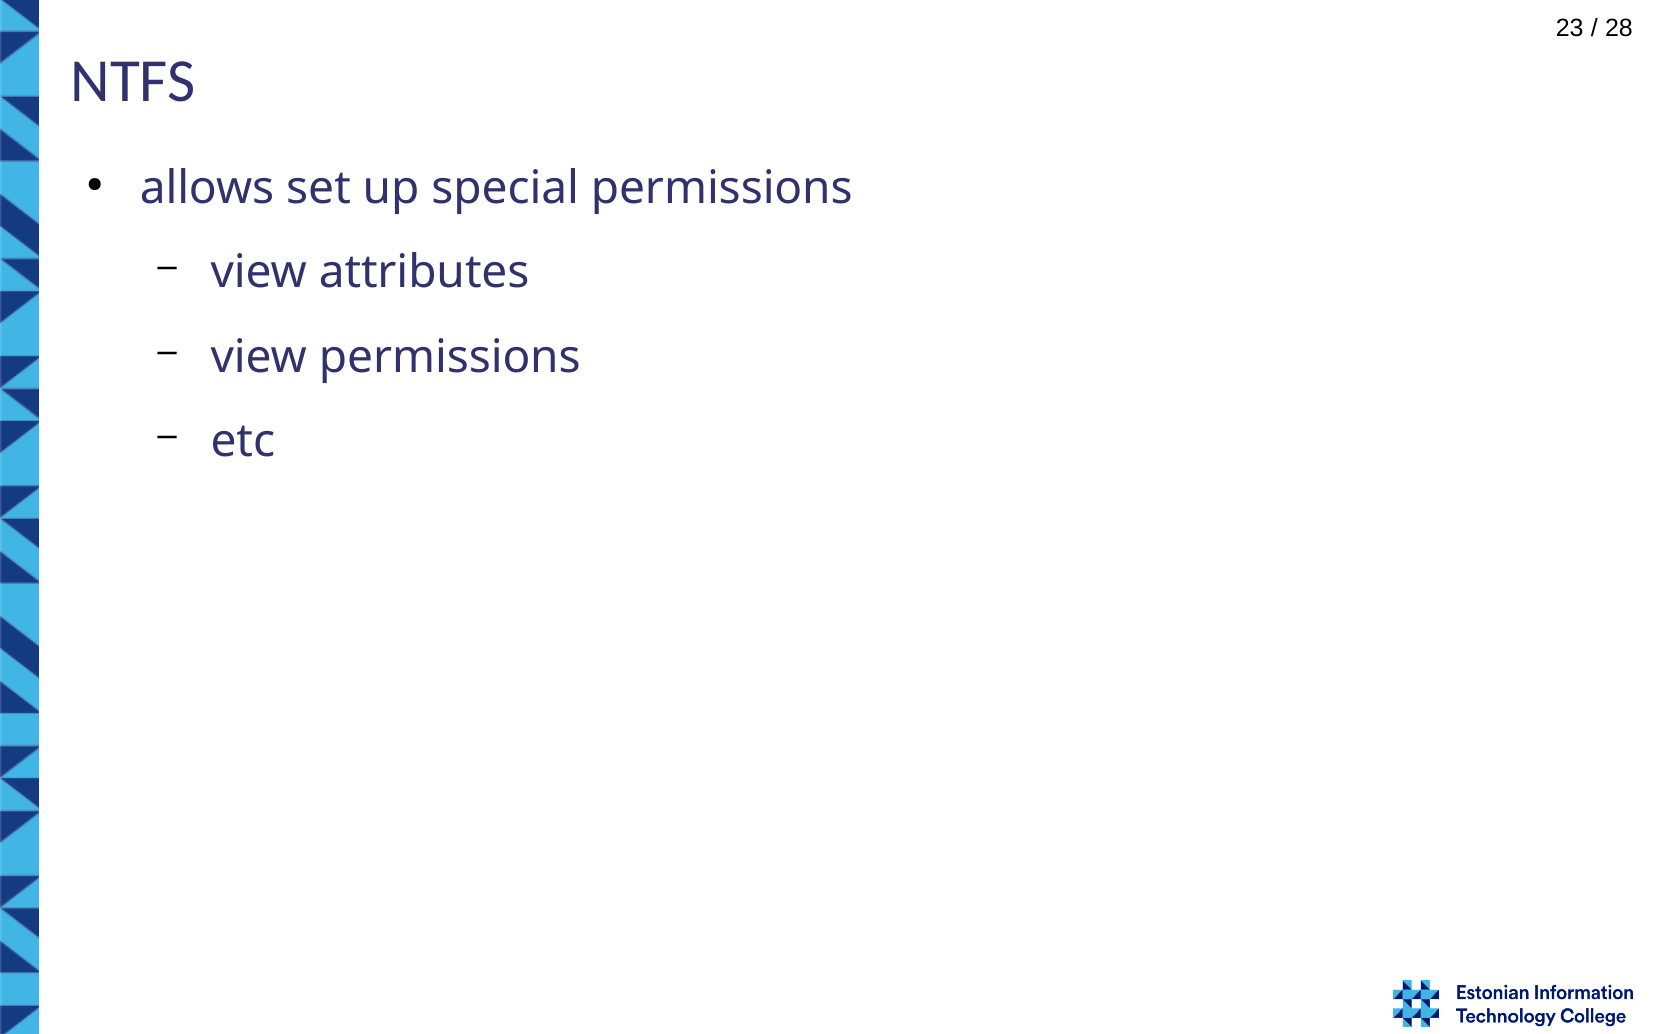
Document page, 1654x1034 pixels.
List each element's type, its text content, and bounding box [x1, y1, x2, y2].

picture [1393, 980, 1633, 1027]
list allows set up special permissions view attributes view permissions etc [68, 153, 1630, 957]
title NTFS [70, 41, 1630, 130]
